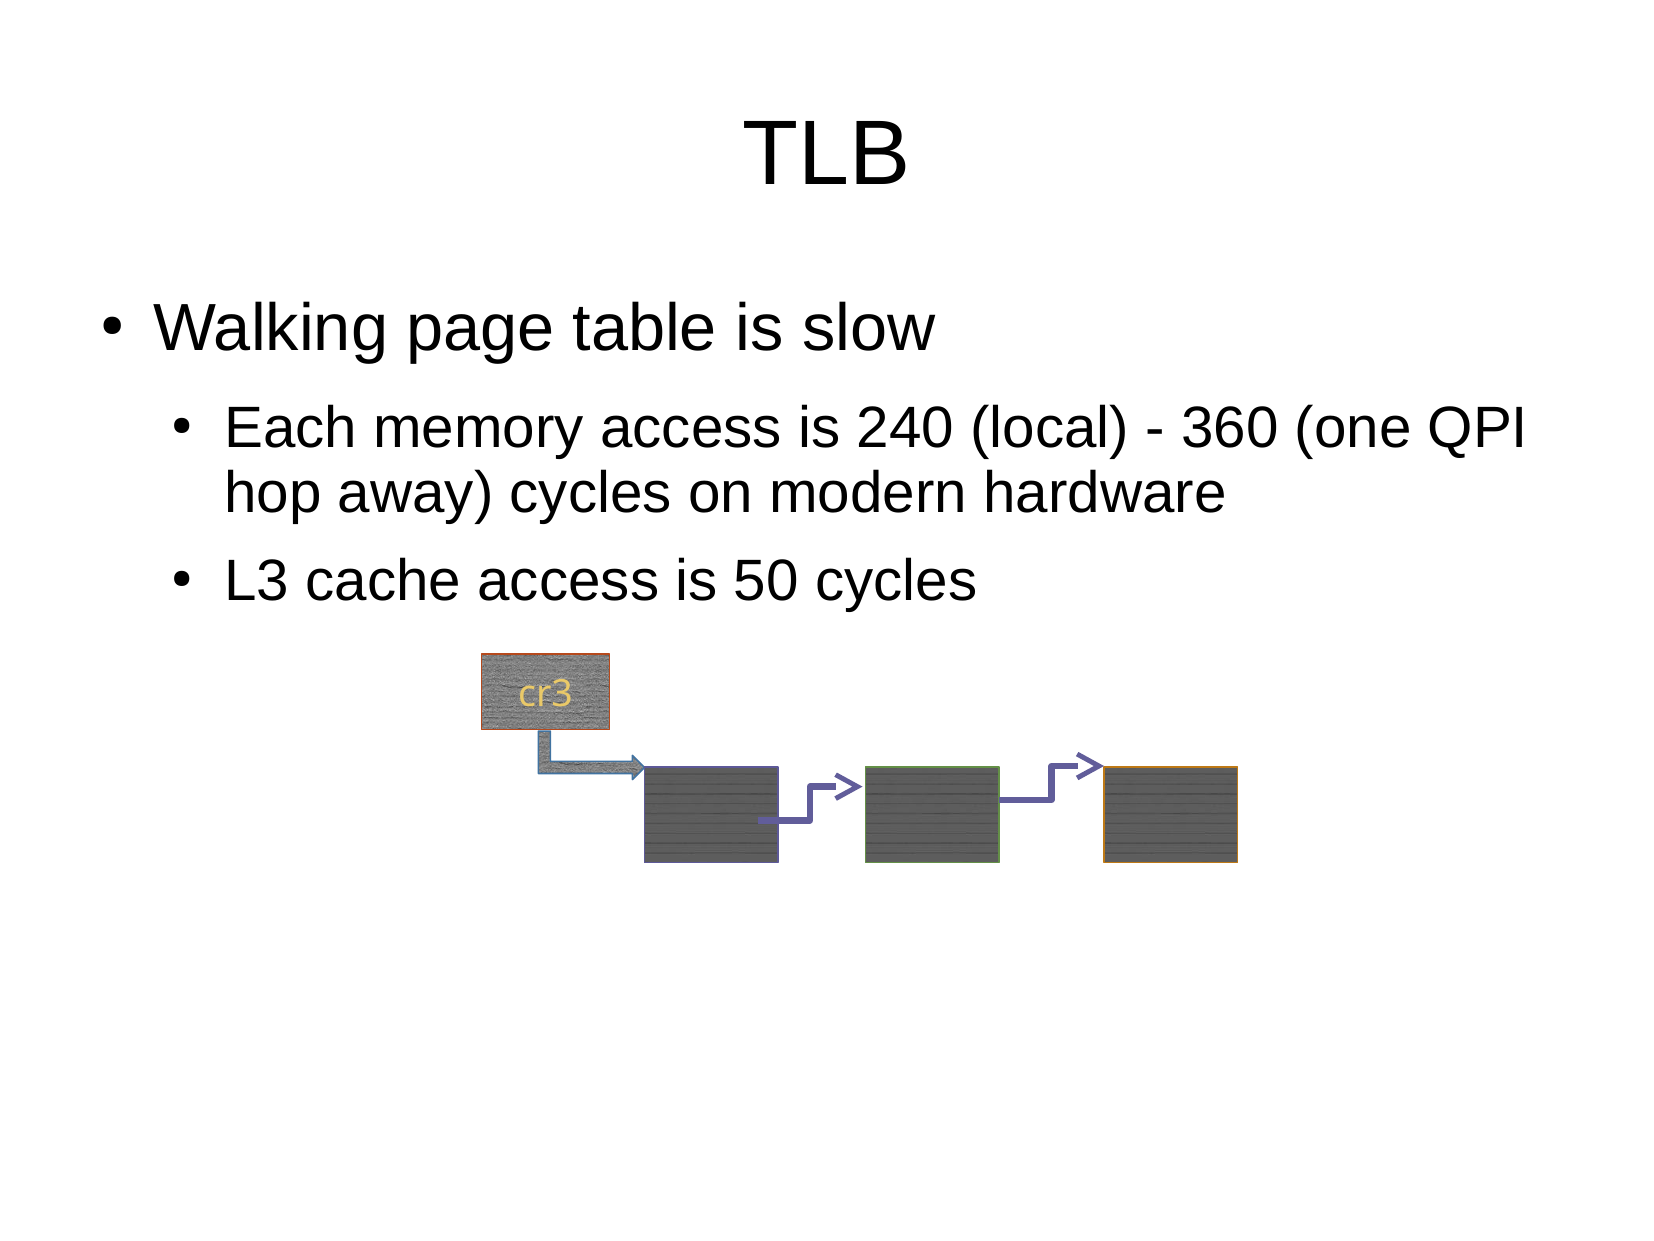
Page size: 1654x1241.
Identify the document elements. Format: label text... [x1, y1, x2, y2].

text_box [1104, 766, 1238, 863]
list Walking page table is slow Each memory access is 240 (local) - 360 (one QPI hop away) cycles on modern hardware L3 cache access is 50 cycles [82, 290, 1571, 1010]
text_box [865, 766, 1000, 863]
text_box cr3 [481, 654, 610, 730]
text_box [538, 731, 778, 863]
title TLB [82, 49, 1571, 257]
